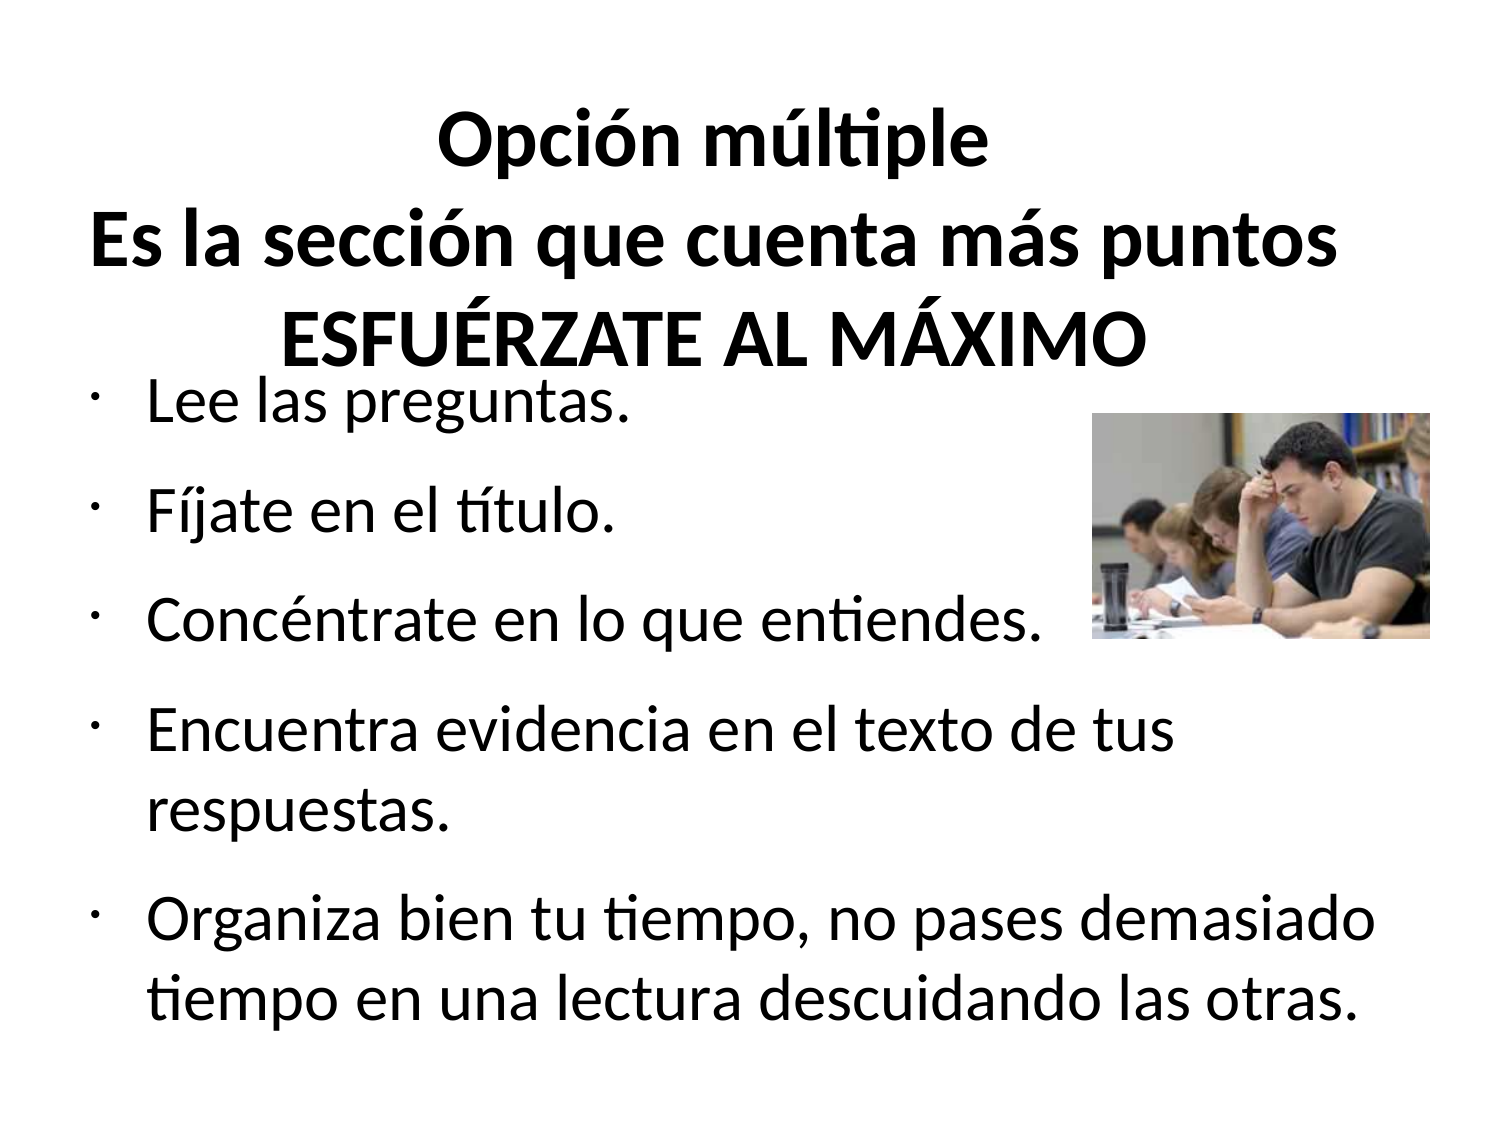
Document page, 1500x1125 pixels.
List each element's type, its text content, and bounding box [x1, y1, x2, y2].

title Opción múltiple Es la sección que cuenta más puntos ESFUÉRZATE AL MÁXIMO [41, 67, 1388, 391]
list Lee las preguntas. Fíjate en el título. Concéntrate en lo que entiendes. Encuentra evidencia en el texto de tus respuestas. Organiza bien tu tiempo, no pases demasiado tiempo en una lectura descuidando las otras. [75, 341, 1425, 1084]
picture [1092, 413, 1430, 640]
